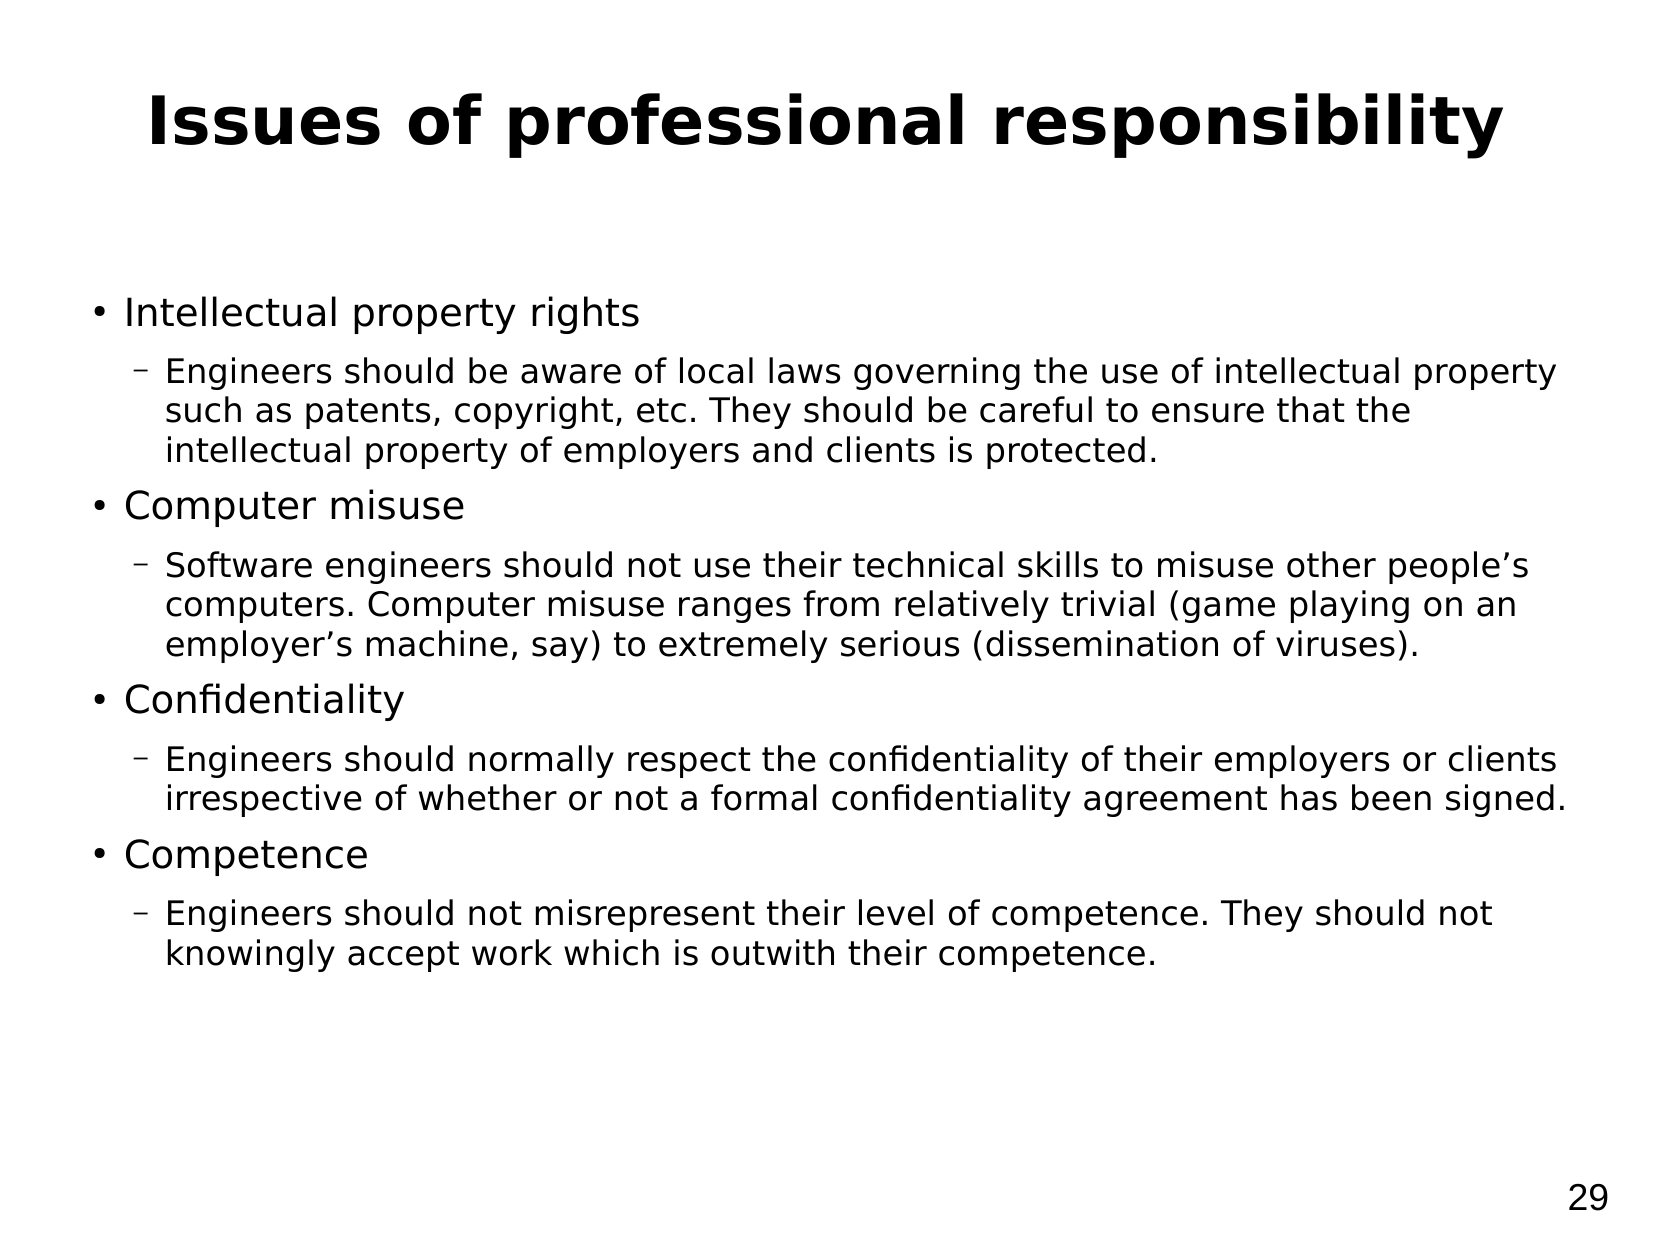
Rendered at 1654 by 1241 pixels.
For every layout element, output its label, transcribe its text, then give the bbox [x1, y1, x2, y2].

title Issues of professional responsibility [82, 81, 1571, 162]
list Intellectual property rights Engineers should be aware of local laws governing the use of intellectual property such as patents, copyright, etc. They should be careful to ensure that the intellectual property of employers and clients is protected. Computer misuse Software engineers should not use their technical skills to misuse other people’s computers. Computer misuse ranges from relatively trivial (game playing on an employer’s machine, say) to extremely serious (dissemination of viruses). Confidentiality Engineers should normally respect the confidentiality of their employers or clients irrespective of whether or not a formal confidentiality agreement has been signed. Competence Engineers should not misrepresent their level of competence. They should not knowingly accept work which is outwith their competence. [82, 290, 1571, 1010]
